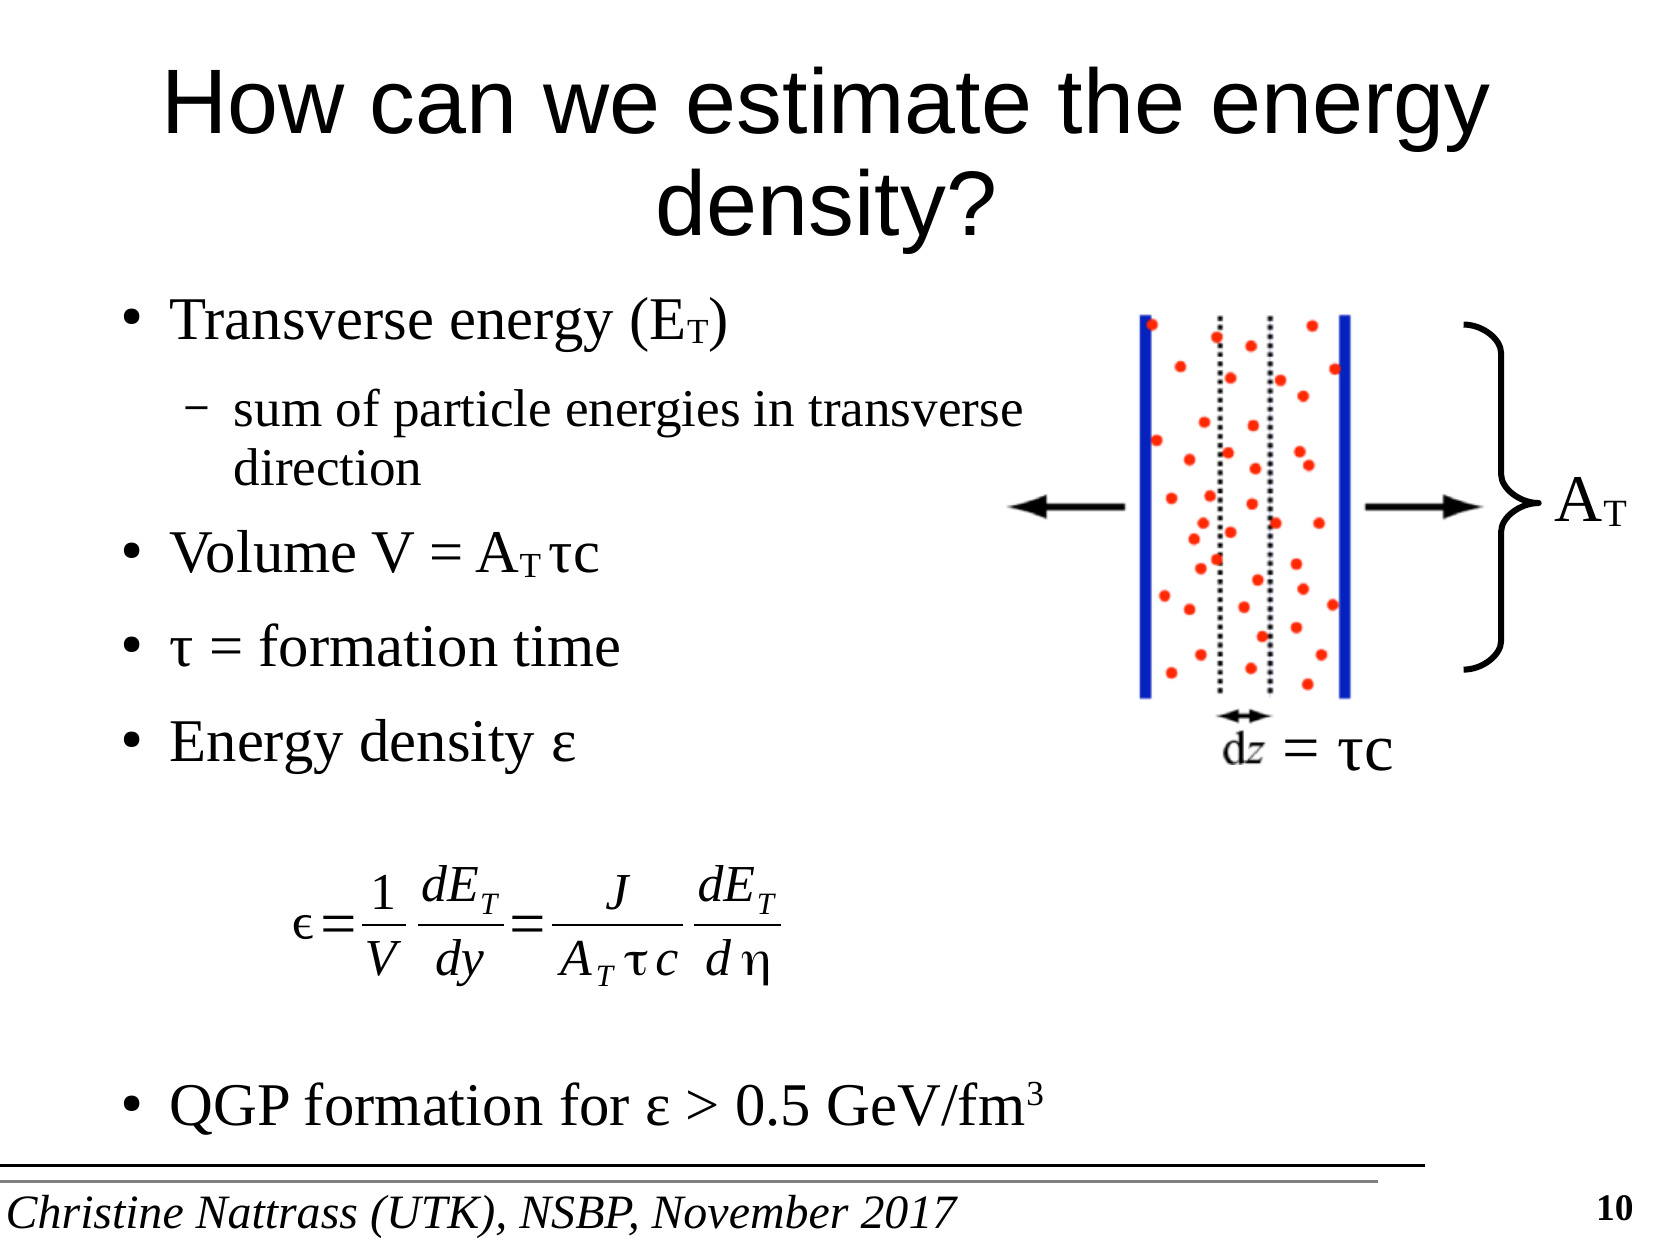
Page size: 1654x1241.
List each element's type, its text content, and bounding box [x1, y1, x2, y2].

picture [1066, 314, 1486, 766]
text_box = τc [1282, 710, 1441, 800]
title How can we estimate the energy density? [82, 49, 1571, 257]
list Transverse energy (ET) sum of particle energies in transverse direction Volume V = AT τc τ = formation time Energy density ε QGP formation for ε > 0.5 GeV/fm3 [105, 285, 1066, 1141]
chart [285, 855, 790, 994]
text_box AT [1555, 461, 1654, 573]
